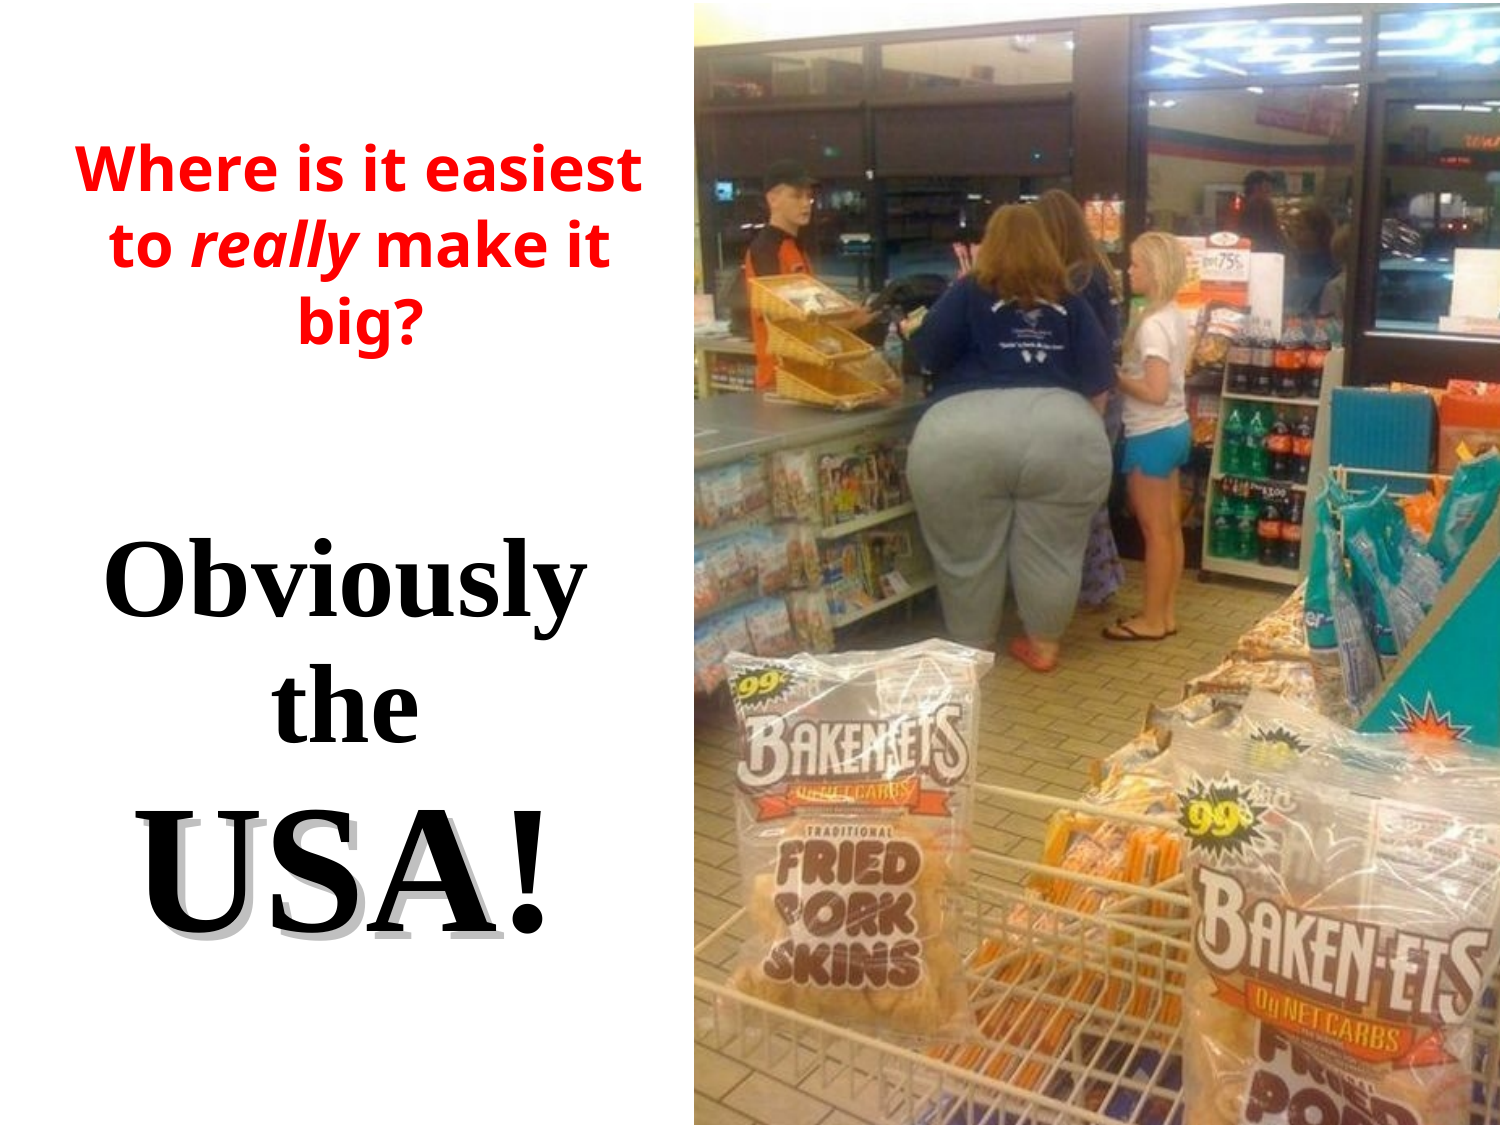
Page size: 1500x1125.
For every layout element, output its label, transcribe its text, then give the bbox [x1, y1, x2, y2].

text_box Obviously the USA! [45, 509, 646, 980]
picture [694, 3, 1500, 1125]
text_box Where is it easiest to really make it big? [45, 120, 676, 365]
